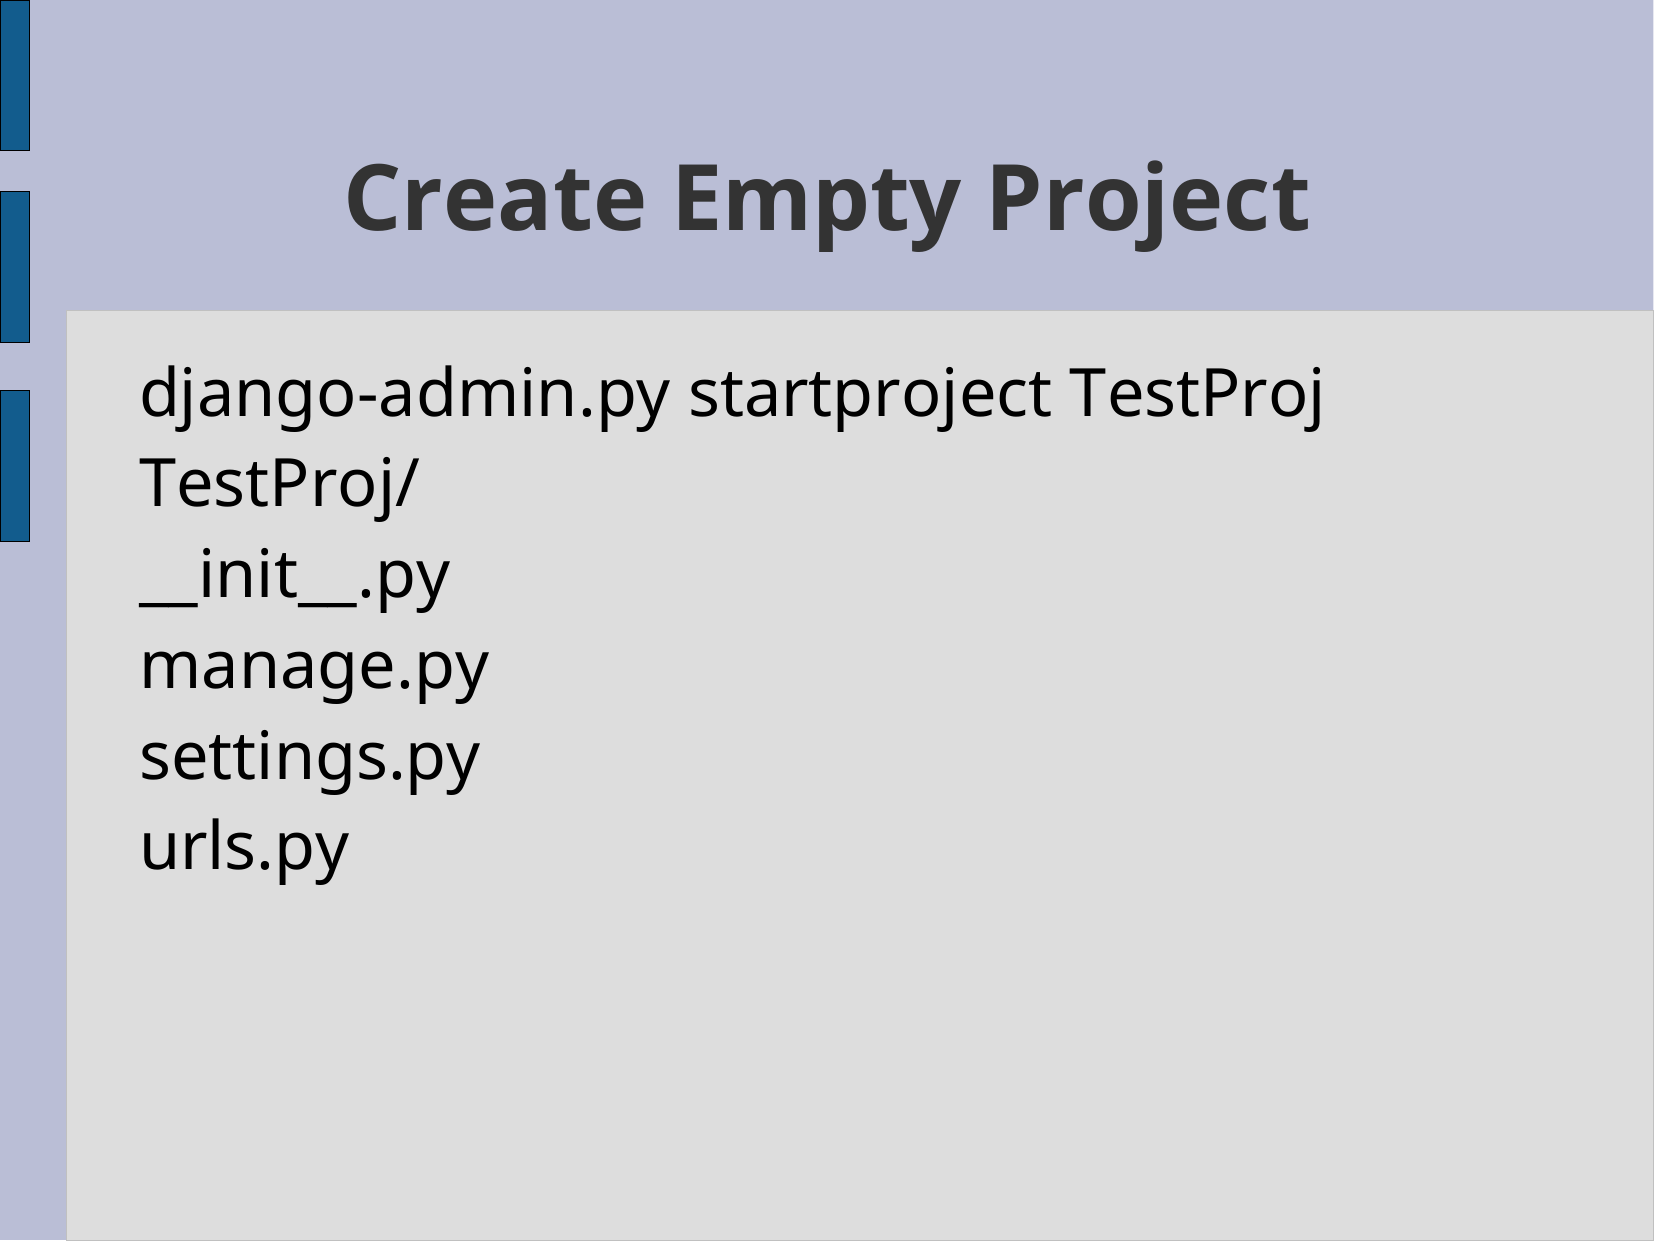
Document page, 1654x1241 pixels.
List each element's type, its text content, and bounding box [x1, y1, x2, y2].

list django-admin.py startproject TestProj TestProj/ __init__.py manage.py settings.py urls.py [121, 344, 1534, 1112]
title Create Empty Project [121, 98, 1534, 291]
